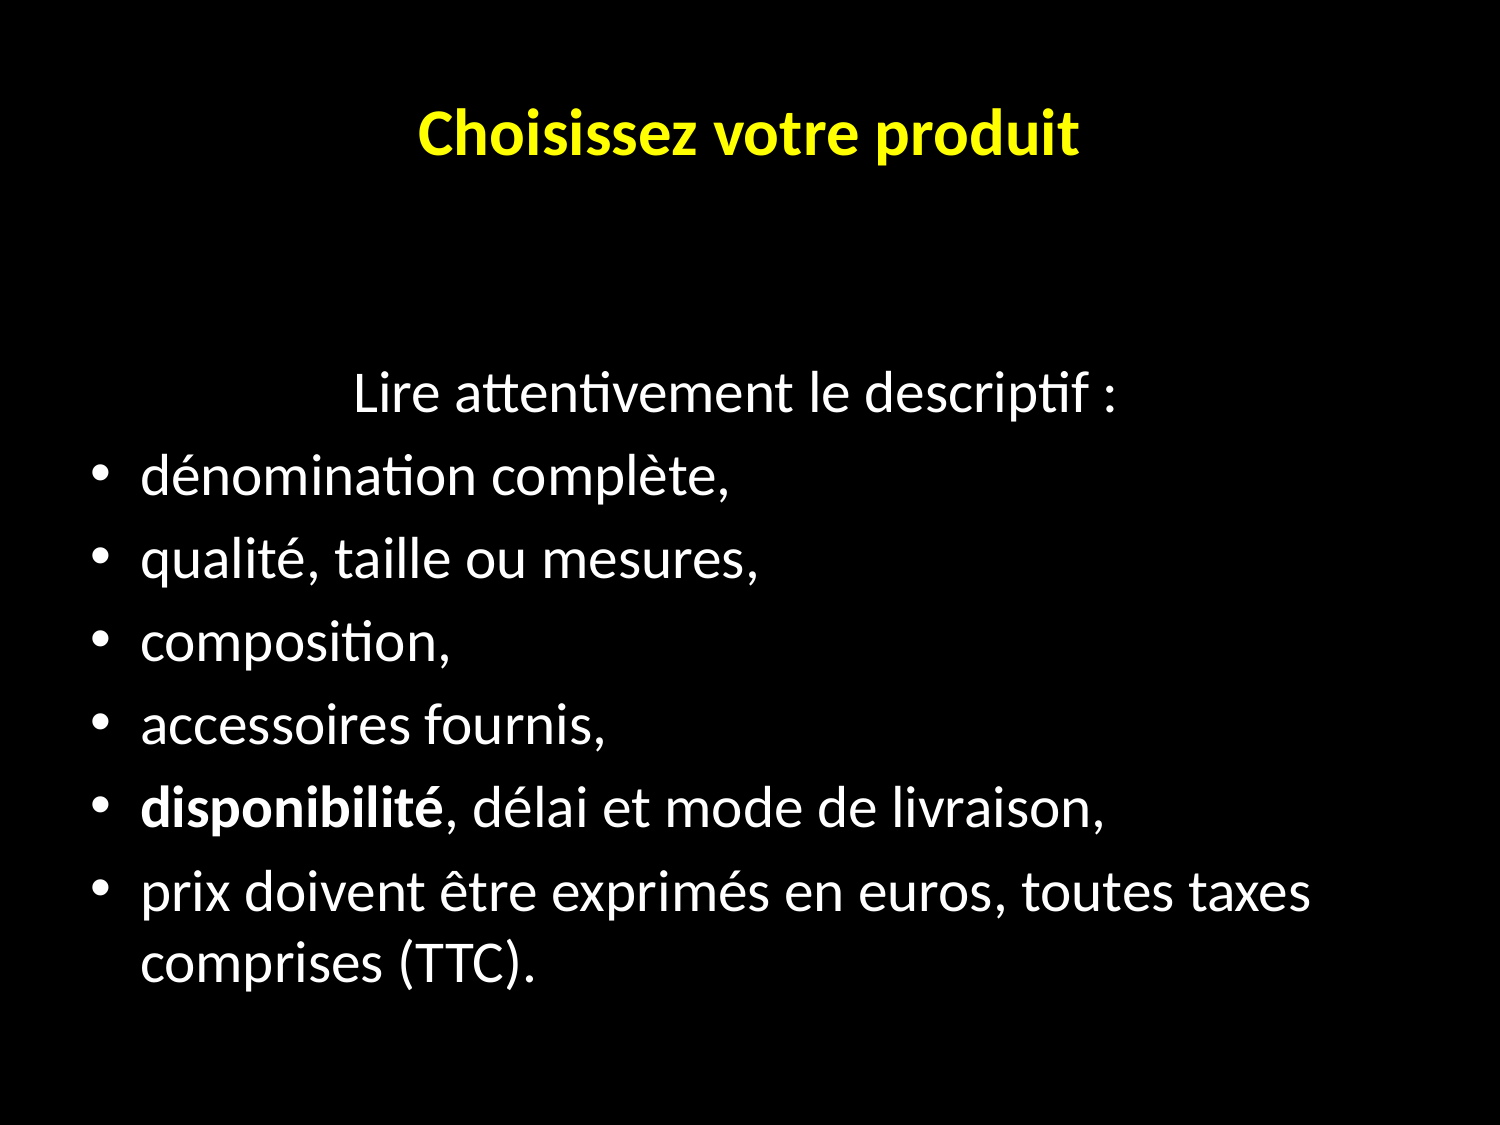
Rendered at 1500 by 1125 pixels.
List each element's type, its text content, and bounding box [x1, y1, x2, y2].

title Choisissez votre produit [75, 45, 1425, 233]
list Lire attentivement le descriptif : dénomination complète, qualité, taille ou mesures, composition, accessoires fournis, disponibilité, délai et mode de livraison, prix doivent être exprimés en euros, toutes taxes comprises (TTC). [75, 262, 1425, 1005]
